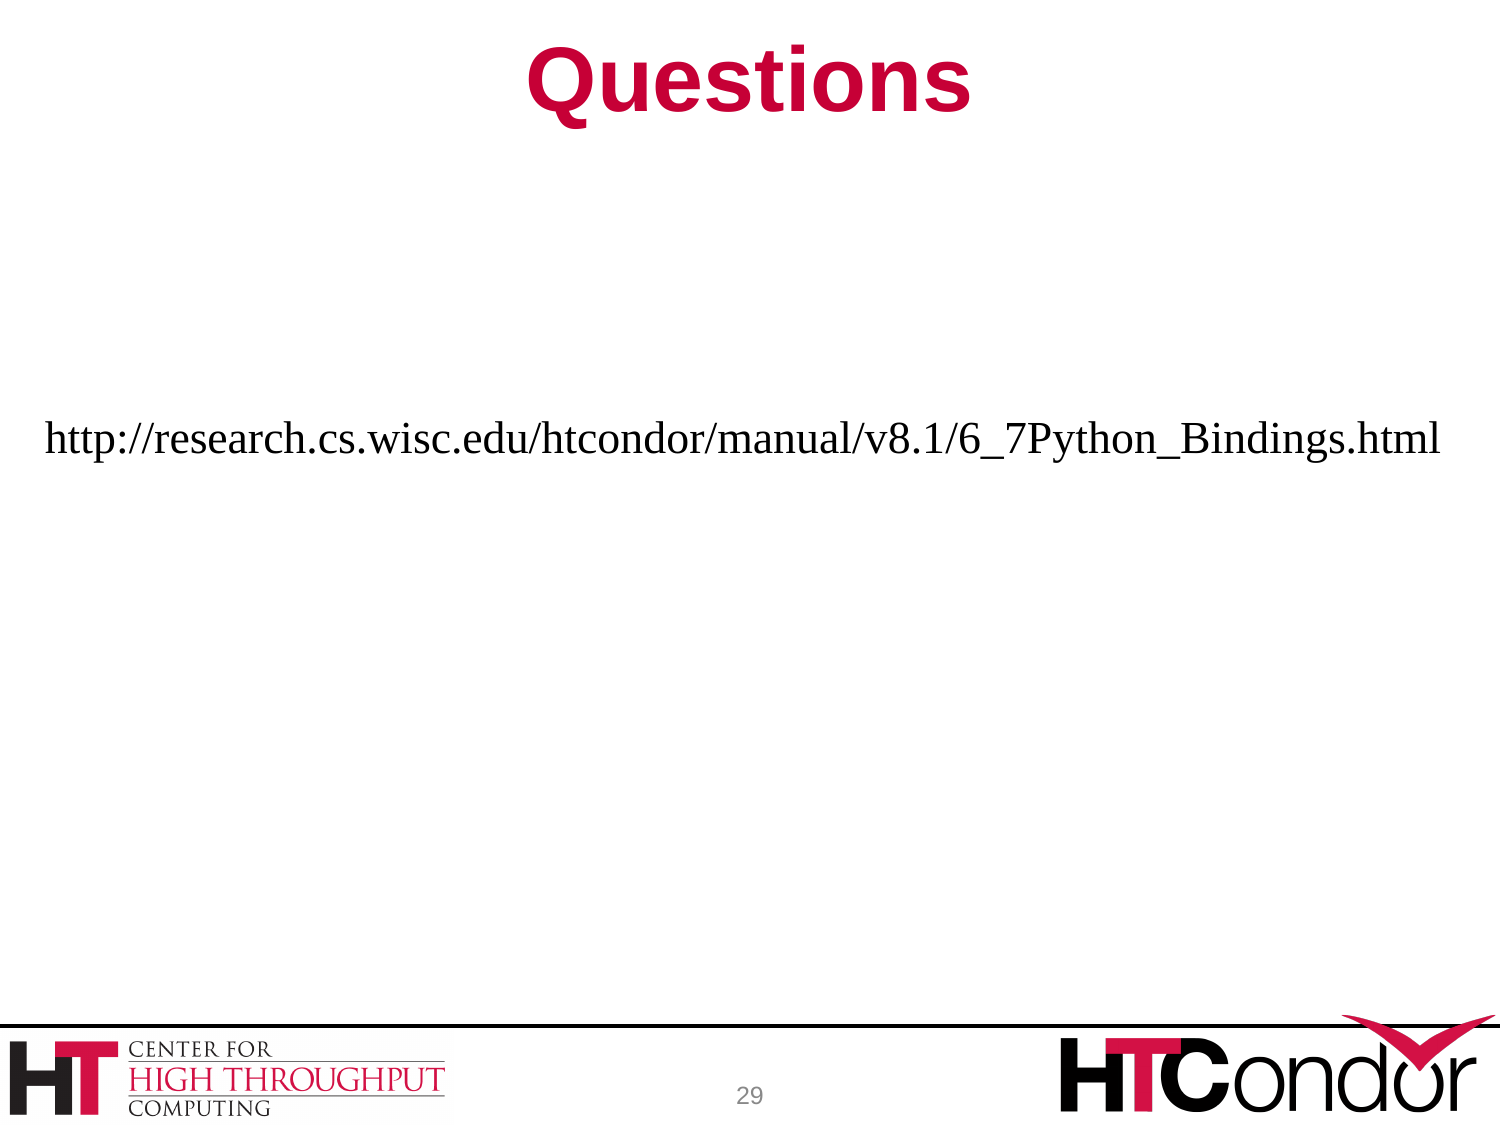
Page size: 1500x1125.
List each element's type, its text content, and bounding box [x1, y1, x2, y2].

picture [0, 1029, 454, 1125]
text_box http://research.cs.wisc.edu/htcondor/manual/v8.1/6_7Python_Bindings.html [30, 400, 1500, 555]
picture [1055, 1014, 1500, 1119]
text_box <number> [575, 1065, 926, 1125]
title Questions [0, 0, 1500, 150]
